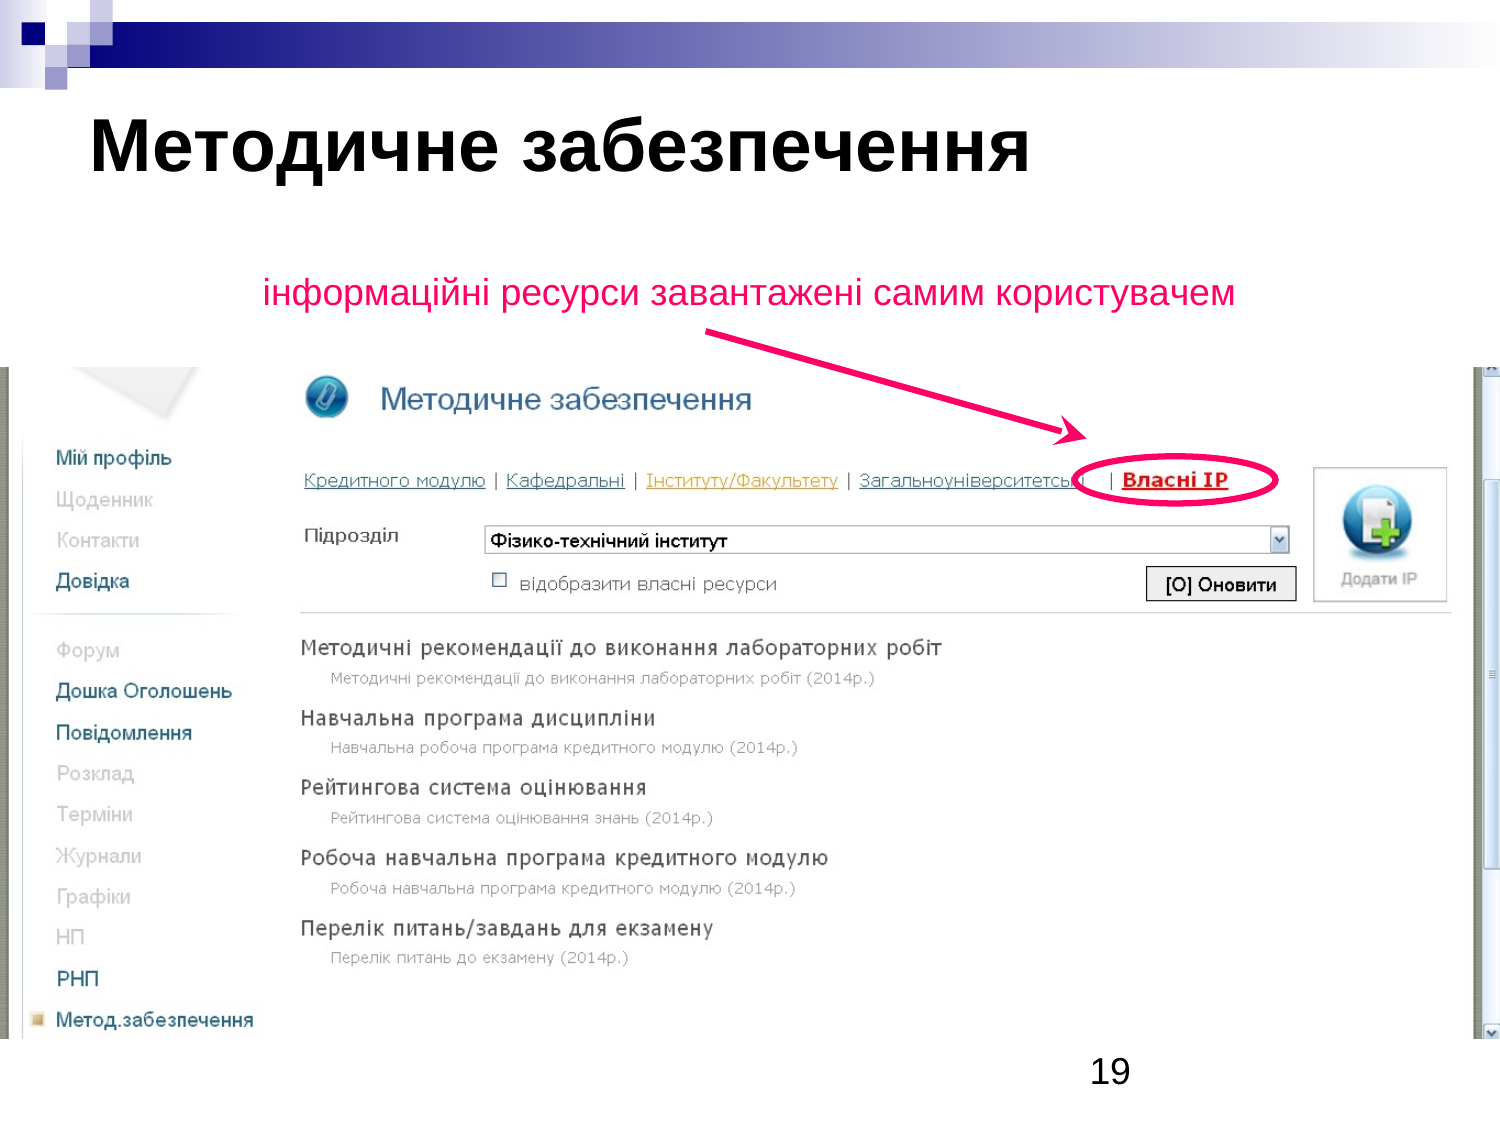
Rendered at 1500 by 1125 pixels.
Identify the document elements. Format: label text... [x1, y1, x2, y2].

text_box [1074, 456, 1276, 504]
title Методичне забезпечення [75, 74, 1426, 208]
picture [0, 367, 1500, 1039]
text_box інформаційні ресурси завантажені самим користувачем [247, 260, 1252, 321]
